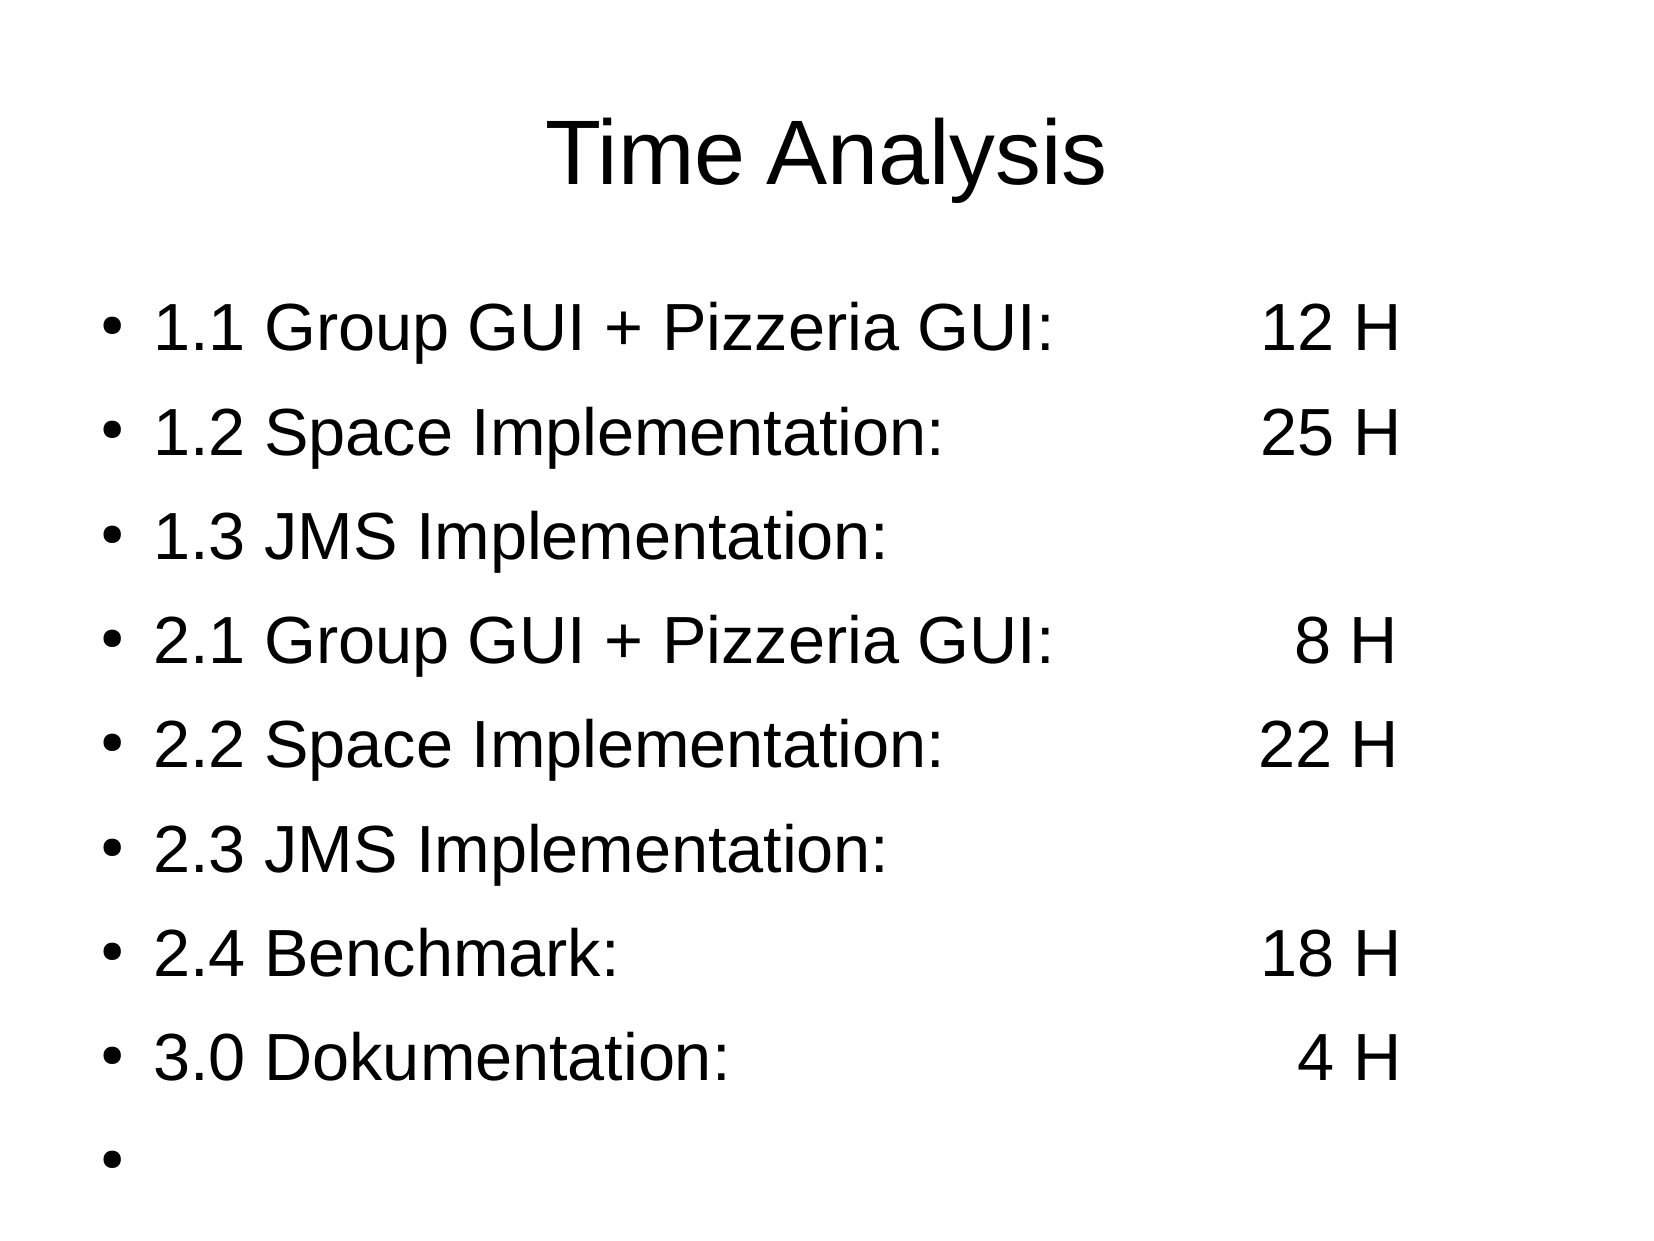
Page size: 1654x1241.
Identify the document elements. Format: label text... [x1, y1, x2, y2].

title Time Analysis [82, 49, 1571, 257]
list 1.1 Group GUI + Pizzeria GUI: 12 H 1.2 Space Implementation: 25 H 1.3 JMS Implementation: 2.1 Group GUI + Pizzeria GUI: 8 H 2.2 Space Implementation: 22 H 2.3 JMS Implementation: 2.4 Benchmark: 18 H 3.0 Dokumentation: 4 H [82, 290, 1538, 1146]
